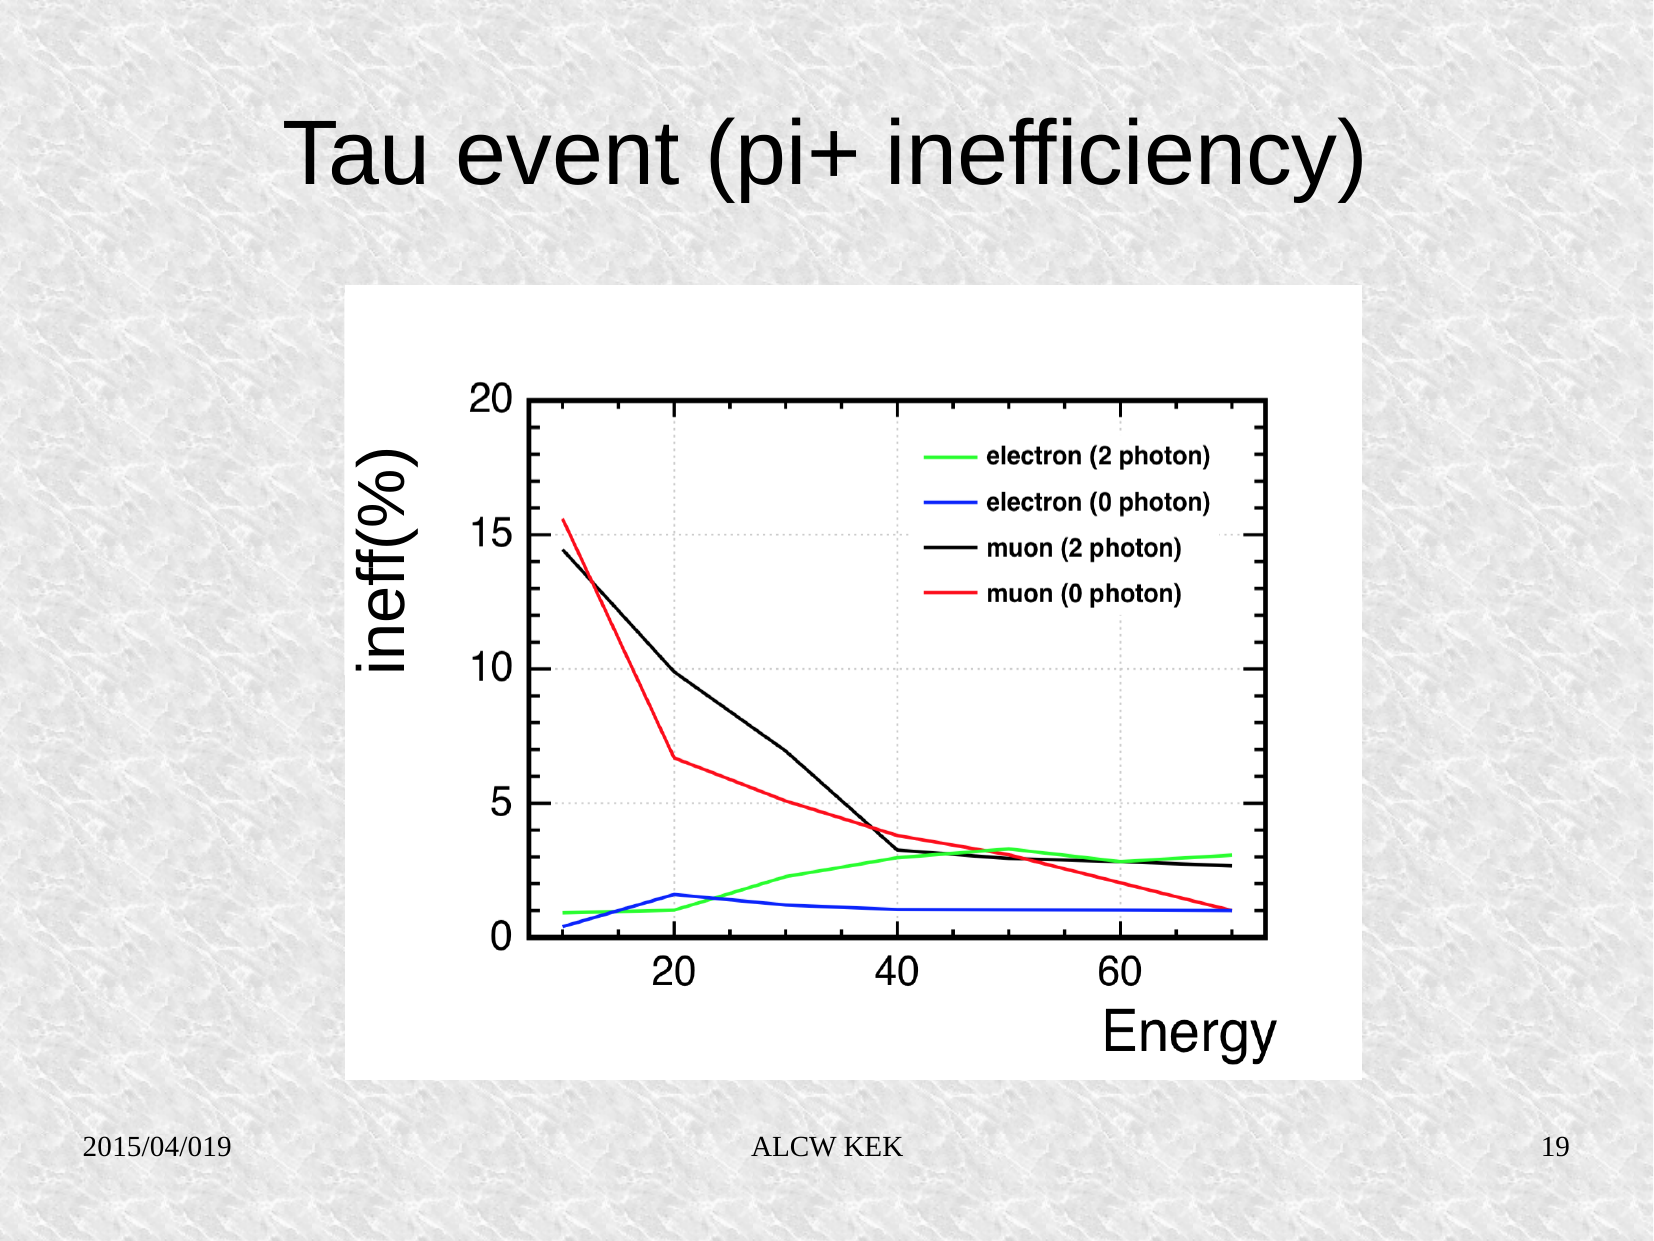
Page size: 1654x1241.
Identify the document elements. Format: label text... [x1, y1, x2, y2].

list ineff(%) [344, 292, 430, 676]
picture [0, 0, 1654, 1241]
title Tau event (pi+ inefficiency) [82, 49, 1571, 257]
